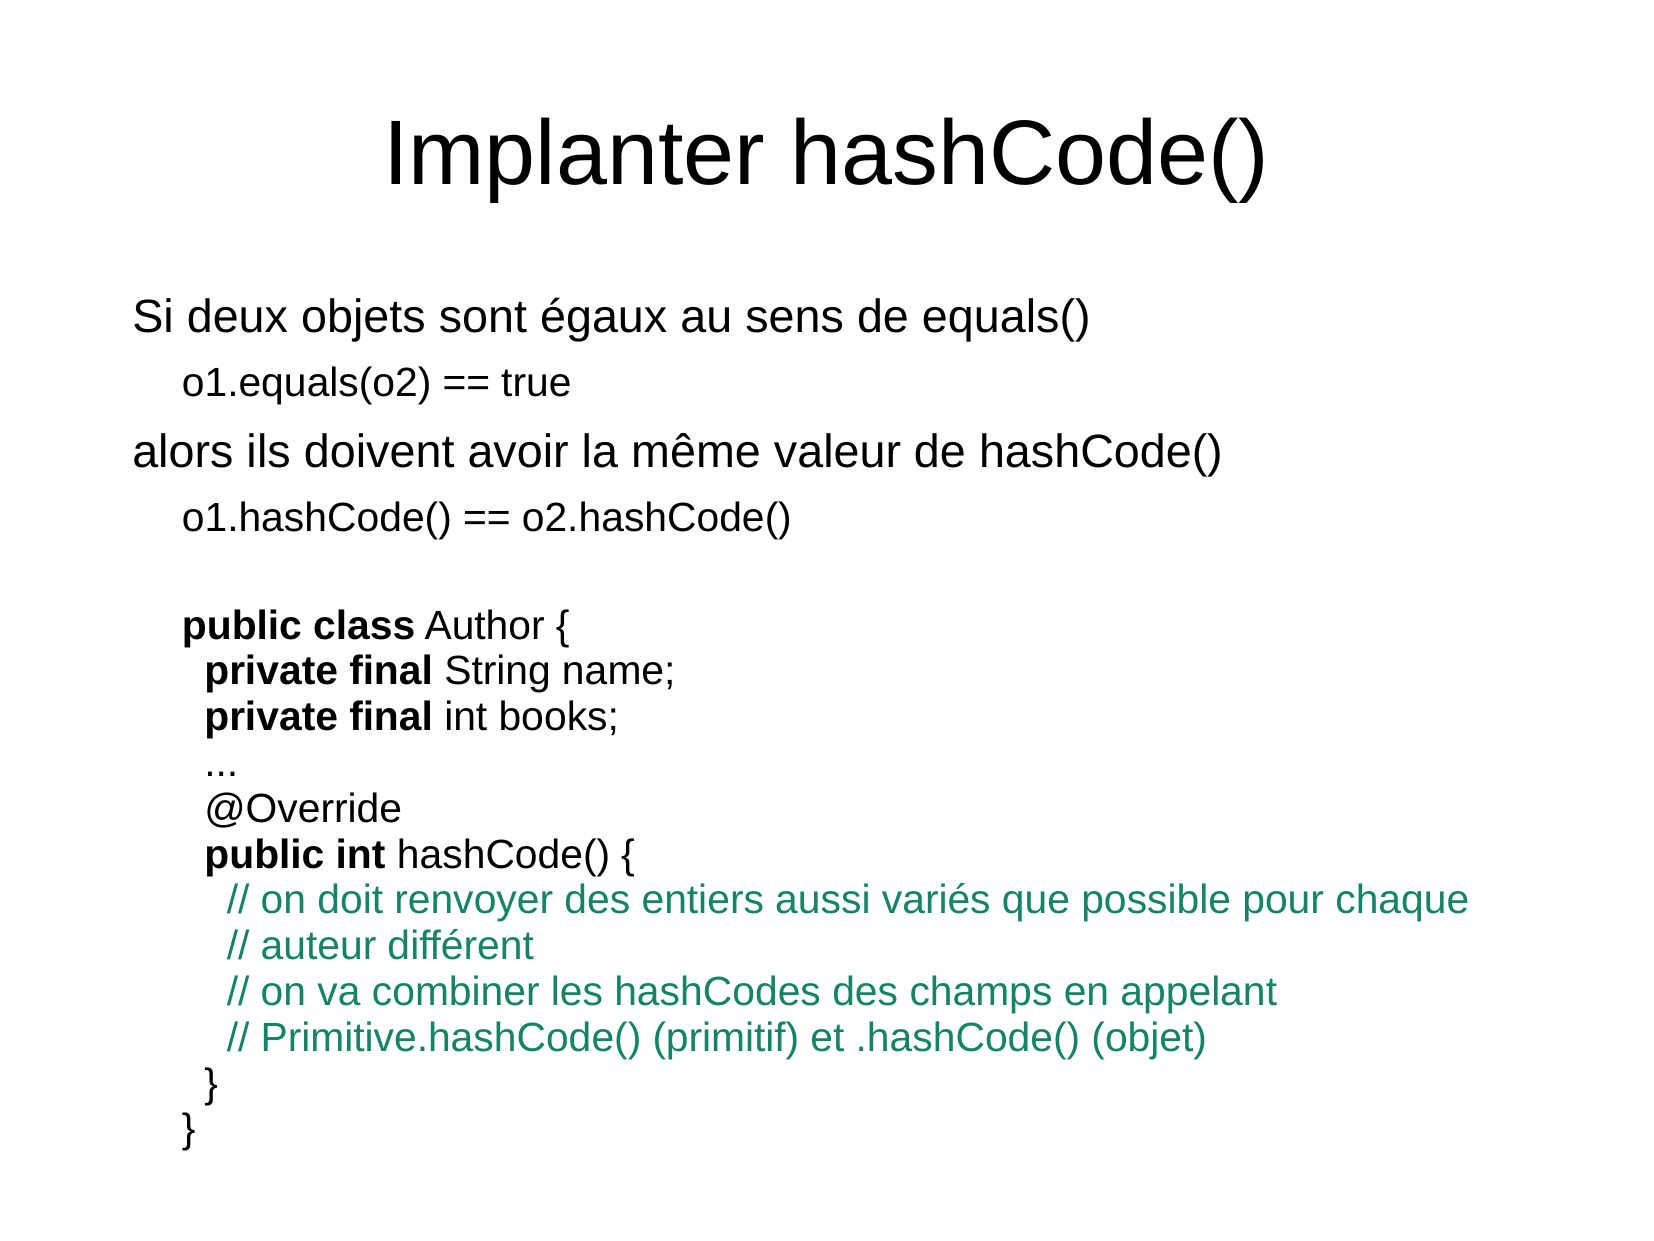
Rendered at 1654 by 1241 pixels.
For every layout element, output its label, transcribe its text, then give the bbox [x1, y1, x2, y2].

list Si deux objets sont égaux au sens de equals() o1.equals(o2) == true alors ils doivent avoir la même valeur de hashCode() o1.hashCode() == o2.hashCode() public class Author { private final String name; private final int books; ... @Override public int hashCode() { // on doit renvoyer des entiers aussi variés que possible pour chaque // auteur différent // on va combiner les hashCodes des champs en appelant // Primitive.hashCode() (primitif) et .hashCode() (objet) } } [82, 290, 1571, 1156]
title Implanter hashCode() [82, 49, 1571, 257]
